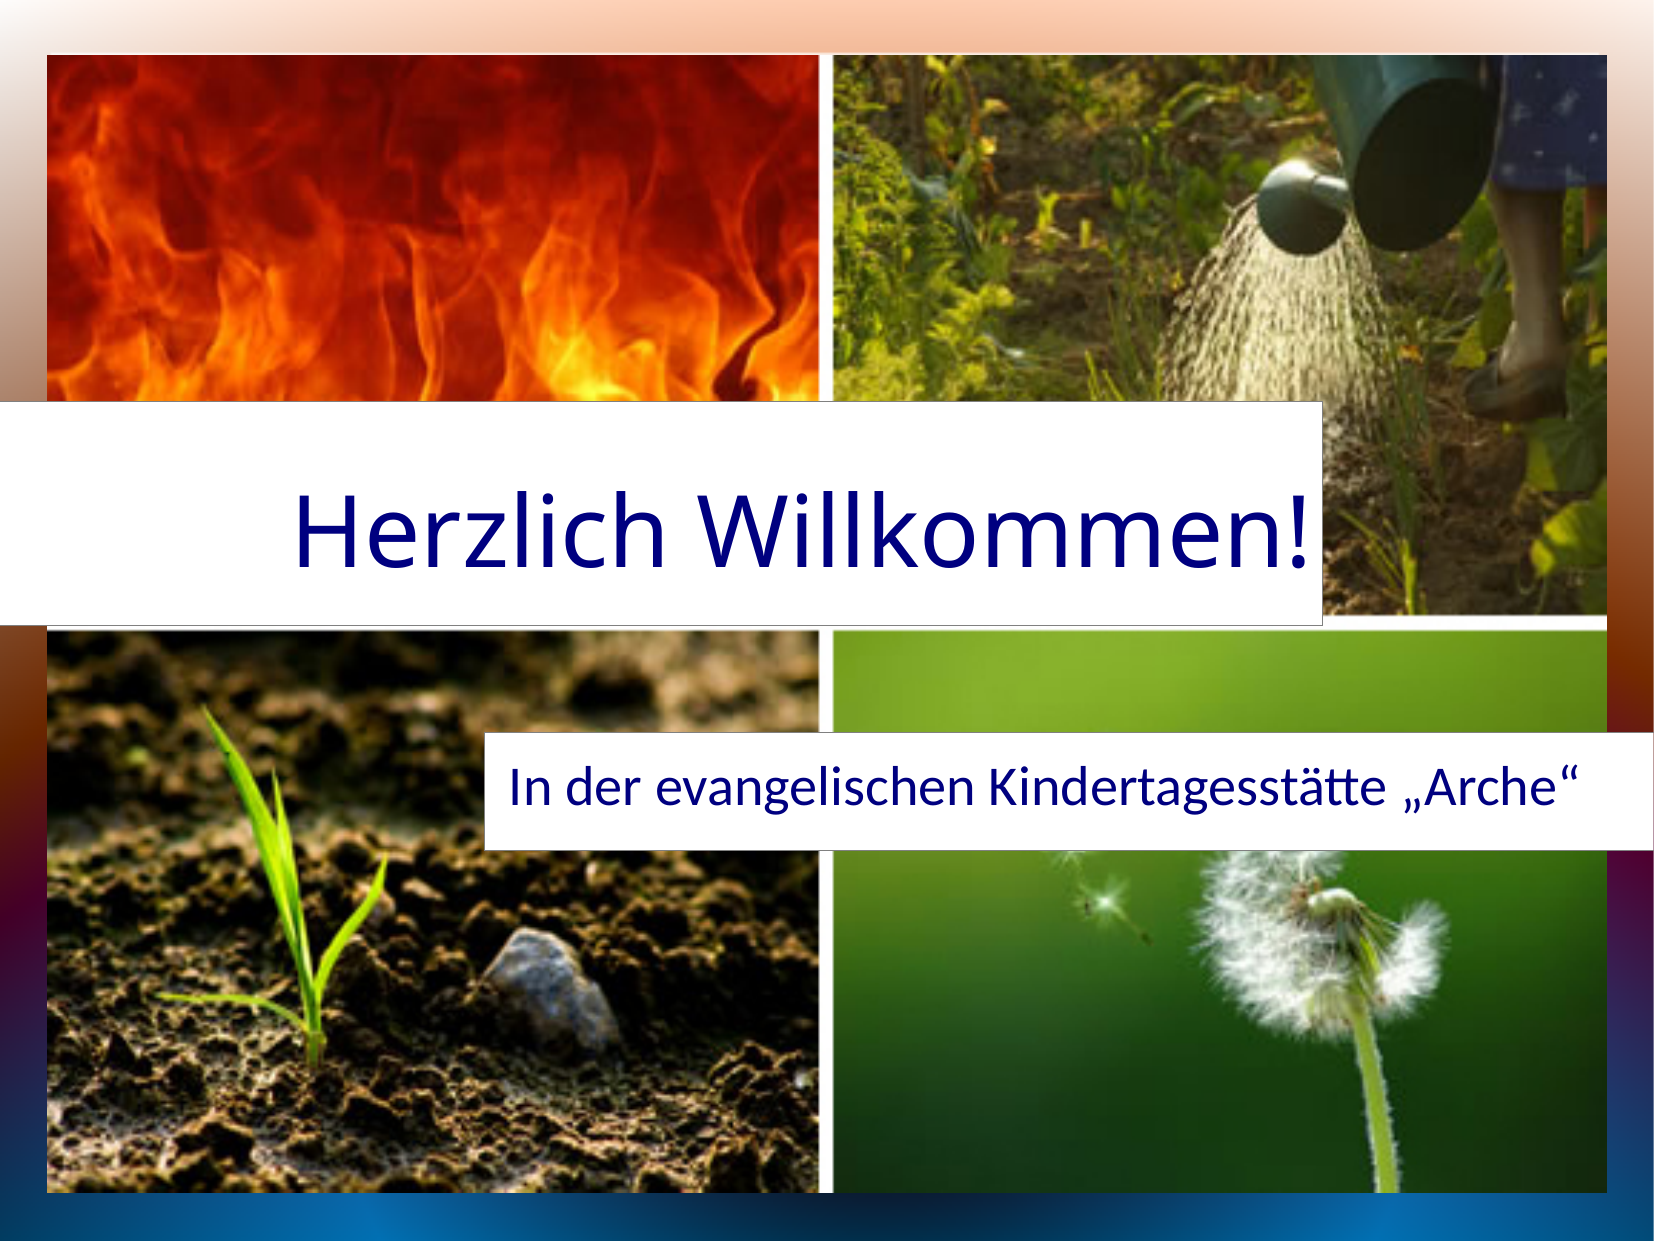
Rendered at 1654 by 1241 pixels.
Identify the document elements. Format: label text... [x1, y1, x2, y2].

text_box [484, 732, 1654, 851]
title Herzlich Willkommen! [70, 425, 1559, 633]
text_box In der evangelischen Kindertagesstätte „Arche“ [494, 755, 1652, 840]
text_box [0, 401, 1323, 626]
picture [0, 0, 1654, 1241]
